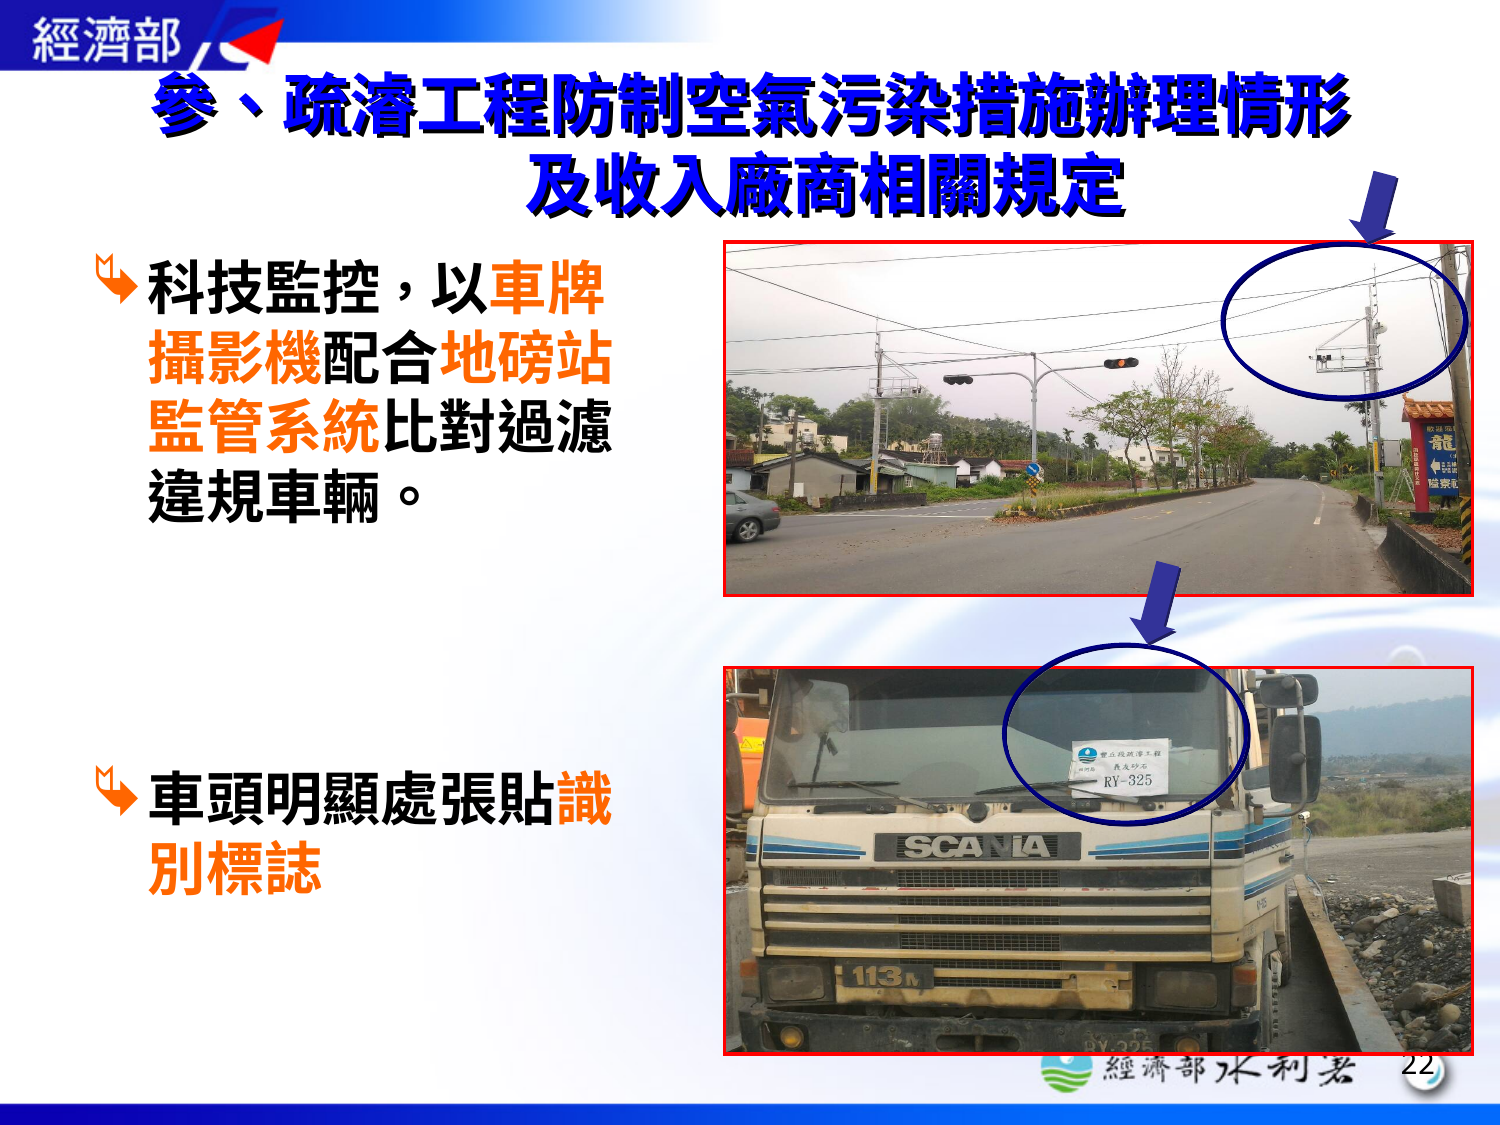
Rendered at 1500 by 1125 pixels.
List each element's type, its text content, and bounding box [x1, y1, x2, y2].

text_box [1348, 170, 1397, 243]
text_box 科技監控，以車牌攝影機配合地磅站監管系統比對過濾違規車輛。 車頭明顯處張貼識別標誌 [76, 243, 656, 988]
text_box 參、疏濬工程防制空氣污染措施辦理情形 及收入廠商相關規定 [41, 54, 1459, 155]
text_box [1129, 560, 1180, 644]
text_box <編號> [1362, 1056, 1450, 1113]
picture [0, 0, 1500, 1125]
